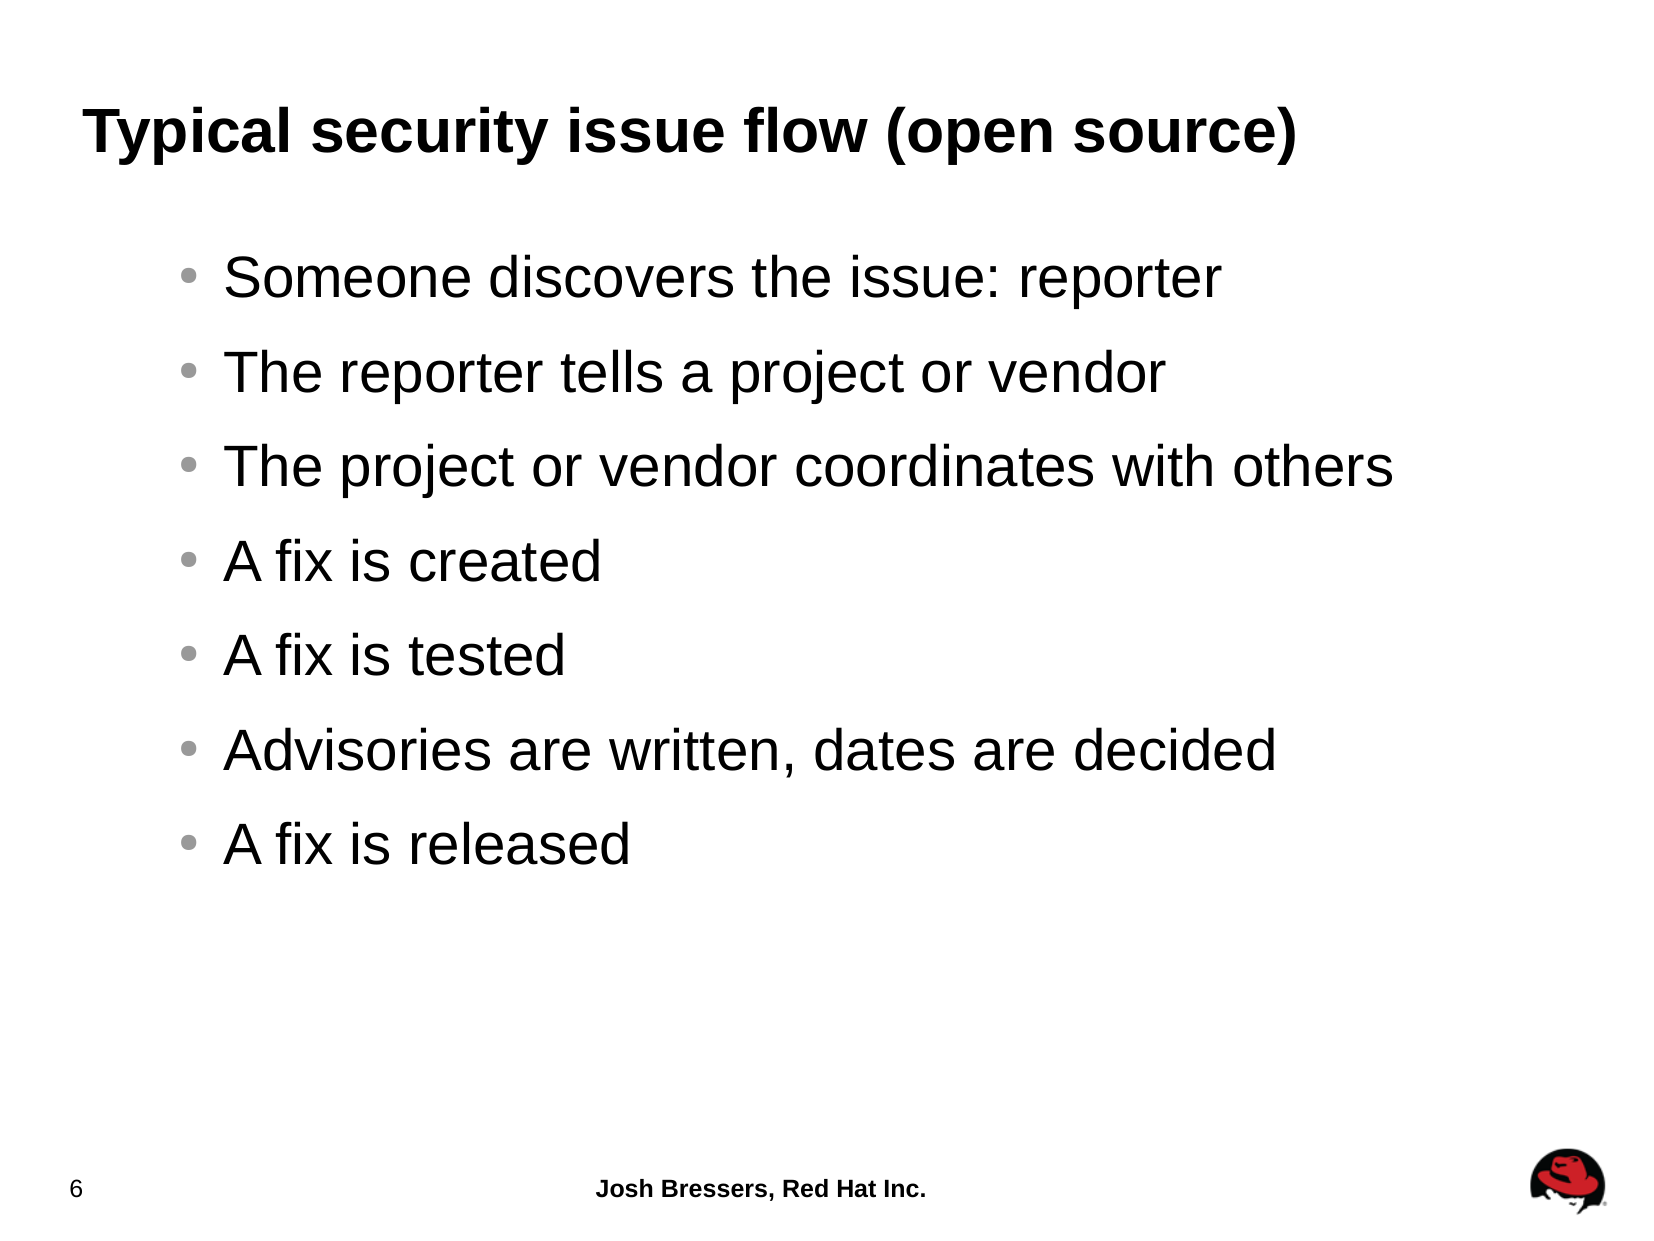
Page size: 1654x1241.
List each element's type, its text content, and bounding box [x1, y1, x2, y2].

picture [1529, 1146, 1613, 1224]
title Typical security issue flow (open source) [82, 37, 1571, 226]
list Someone discovers the issue: reporter The reporter tells a project or vendor The project or vendor coordinates with others A fix is created A fix is tested Advisories are written, dates are decided A fix is released [86, 244, 1576, 1039]
